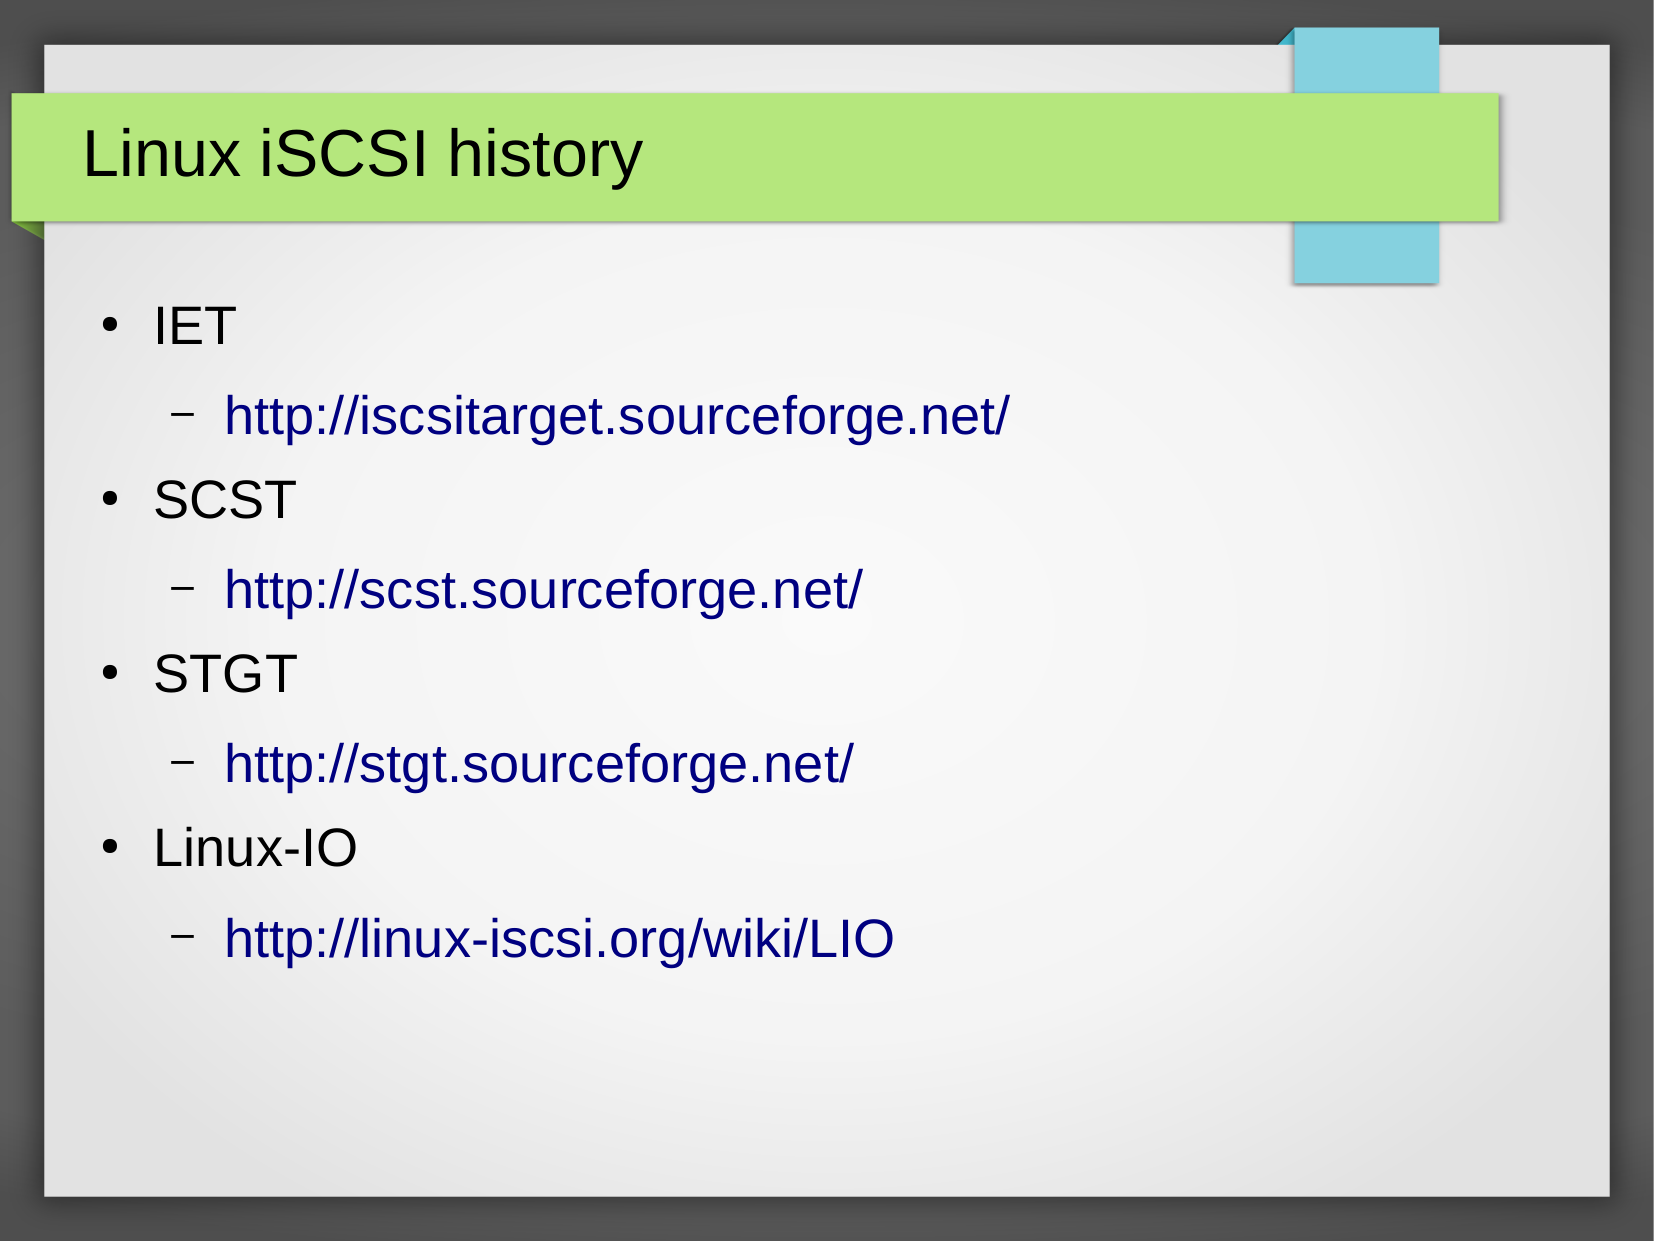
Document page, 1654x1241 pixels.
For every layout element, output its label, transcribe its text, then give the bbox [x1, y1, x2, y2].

picture [0, 0, 1654, 1241]
list IET http://iscsitarget.sourceforge.net/ SCST http://scst.sourceforge.net/ STGT http://stgt.sourceforge.net/ Linux-IO http://linux-iscsi.org/wiki/LIO [82, 295, 1571, 1015]
title Linux iSCSI history [82, 94, 1264, 213]
